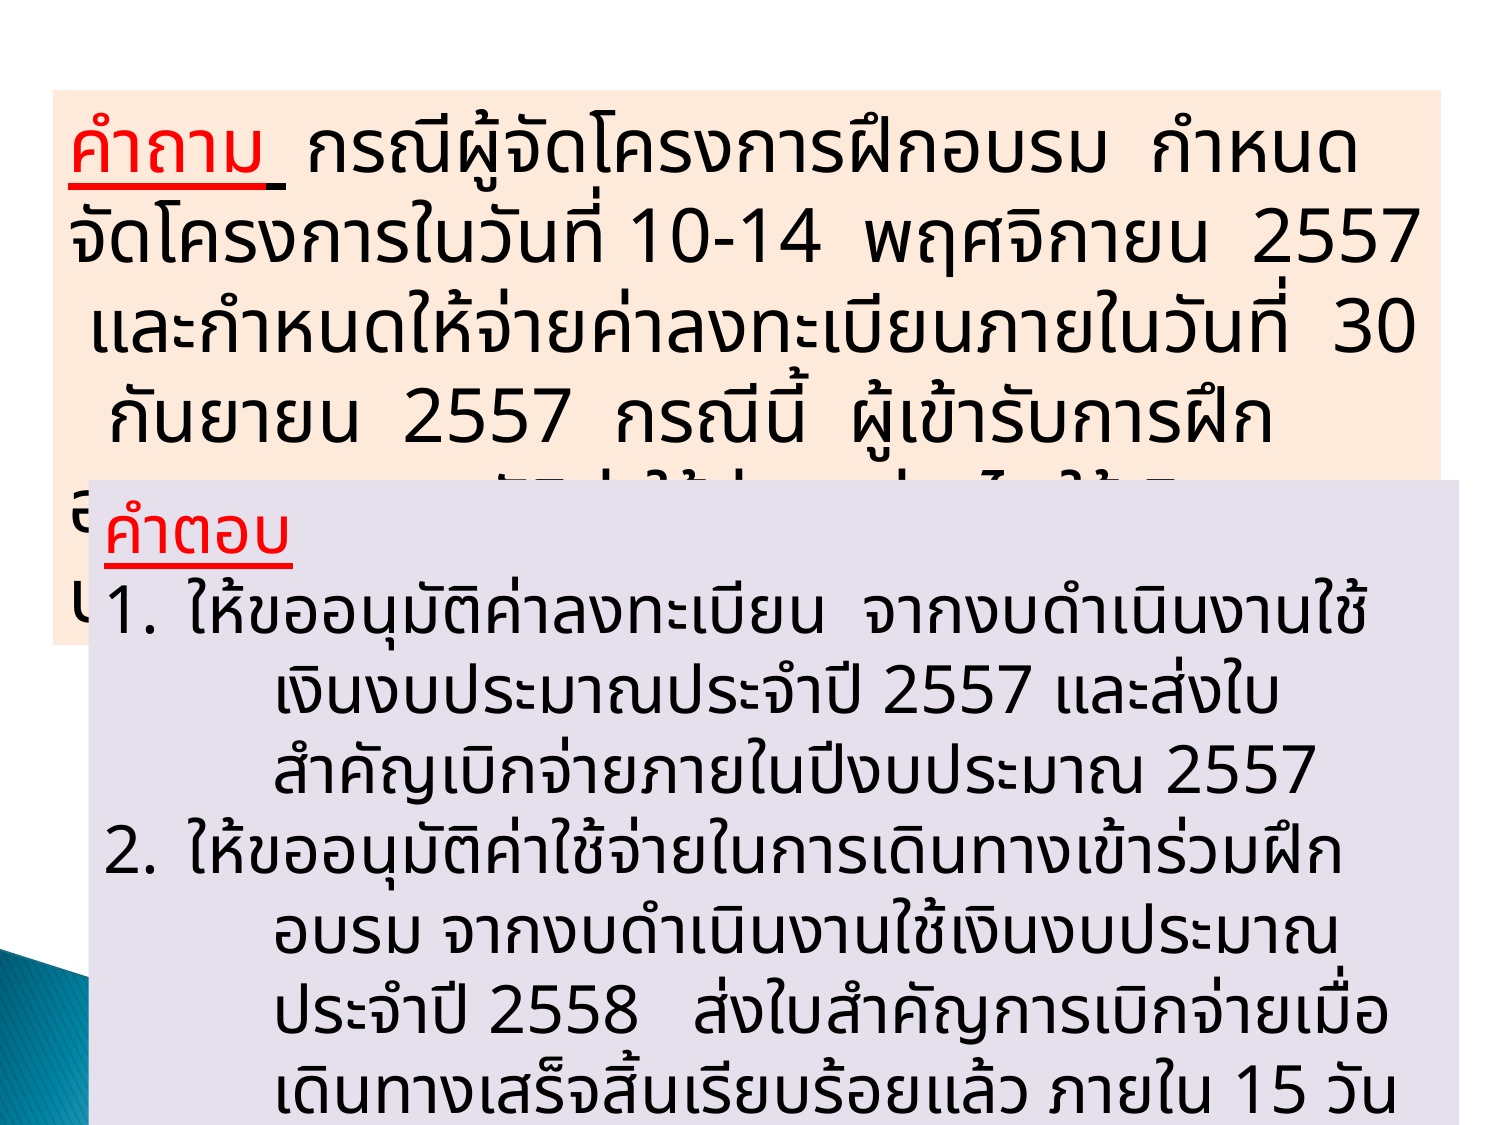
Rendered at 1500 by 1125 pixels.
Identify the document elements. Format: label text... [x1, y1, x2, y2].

text_box คำตอบ ให้ขออนุมัติค่าลงทะเบียน จากงบดำเนินงานใช้เงินงบประมาณประจำปี 2557 และส่งใบสำคัญเบิกจ่ายภายในปีงบประมาณ 2557 ให้ขออนุมัติค่าใช้จ่ายในการเดินทางเข้าร่วมฝึกอบรม จากงบดำเนินงานใช้เงินงบประมาณประจำปี 2558 ส่งใบสำคัญการเบิกจ่ายเมื่อเดินทางเสร็จสิ้นเรียบร้อยแล้ว ภายใน 15 วันนับจากวันที่กลับมาถึง [88, 479, 1459, 980]
text_box คำถาม กรณีผู้จัดโครงการฝึกอบรม กำหนดจัดโครงการในวันที่ 10-14 พฤศจิกายน 2557 และกำหนดให้จ่ายค่าลงทะเบียนภายในวันที่ 30 กันยายน 2557 กรณีนี้ ผู้เข้ารับการฝึกอบรมจะขออนุมัติค่าใช้จ่ายอย่างไร ใช้เงินงบประมาณปีใดในการเบิกค่าใช้จ่าย [53, 90, 1441, 469]
